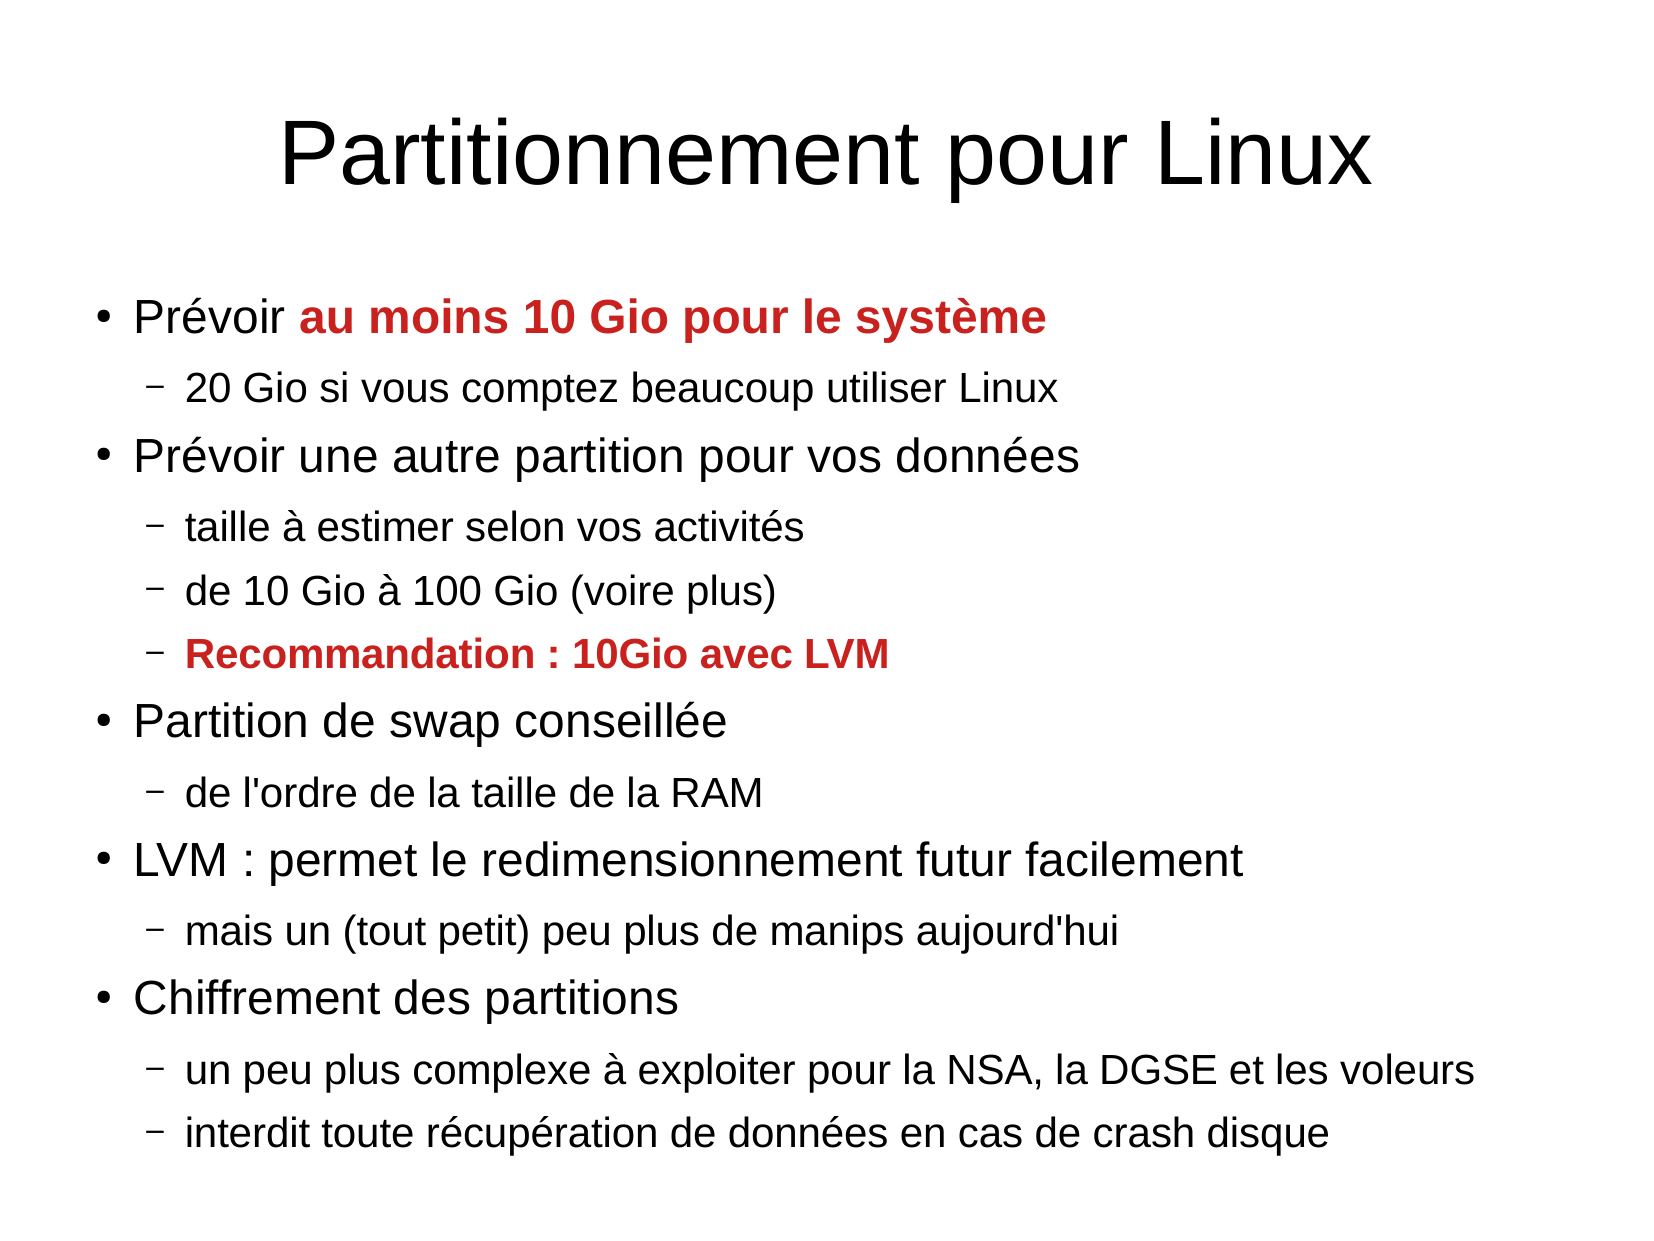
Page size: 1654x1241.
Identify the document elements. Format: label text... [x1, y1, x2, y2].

title Partitionnement pour Linux [82, 49, 1571, 257]
list Prévoir au moins 10 Gio pour le système 20 Gio si vous comptez beaucoup utiliser Linux Prévoir une autre partition pour vos données taille à estimer selon vos activités de 10 Gio à 100 Gio (voire plus) Recommandation : 10Gio avec LVM Partition de swap conseillée de l'ordre de la taille de la RAM LVM : permet le redimensionnement futur facilement mais un (tout petit) peu plus de manips aujourd'hui Chiffrement des partitions un peu plus complexe à exploiter pour la NSA, la DGSE et les voleurs interdit toute récupération de données en cas de crash disque [82, 290, 1571, 1170]
